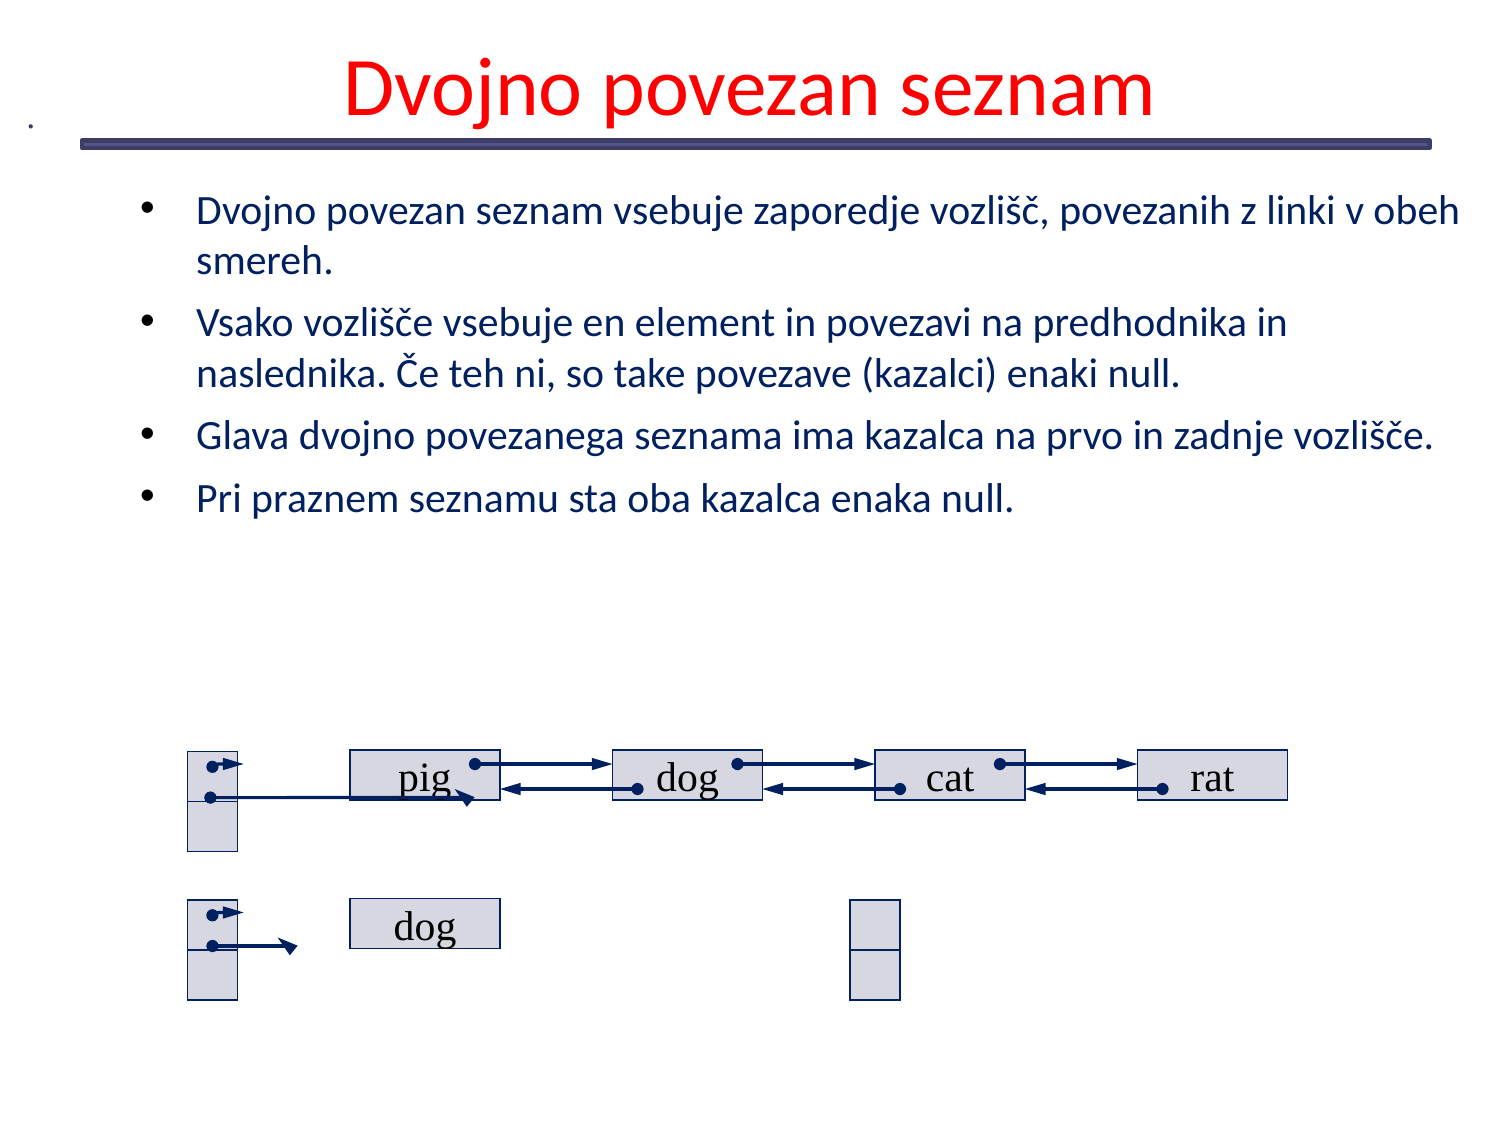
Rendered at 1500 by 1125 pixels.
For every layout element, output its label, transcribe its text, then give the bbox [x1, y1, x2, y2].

text_box cat [874, 750, 1025, 801]
text_box rat [1137, 750, 1288, 801]
text_box [187, 900, 238, 1000]
text_box dog [612, 750, 763, 801]
title Dvojno povezan seznam [75, 23, 1425, 141]
text_box dog [440, 940, 452, 947]
text_box dog [441, 922, 449, 932]
text_box dog [349, 898, 500, 949]
text_box pig [404, 774, 414, 790]
text_box pig [349, 750, 500, 801]
text_box pig [436, 773, 444, 783]
text_box [849, 900, 900, 1000]
text_box [187, 751, 238, 852]
list Dvojno povezan seznam vsebuje zaporedje vozlišč, povezanih z linki v obeh smereh. Vsako vozlišče vsebuje en element in povezavi na predhodnika in naslednika. Če teh ni, so take povezave (kazalci) enaki null. Glava dvojno povezanega seznama ima kazalca na prvo in zadnje vozlišče. Pri praznem seznamu sta oba kazalca enaka null. [125, 174, 1500, 638]
